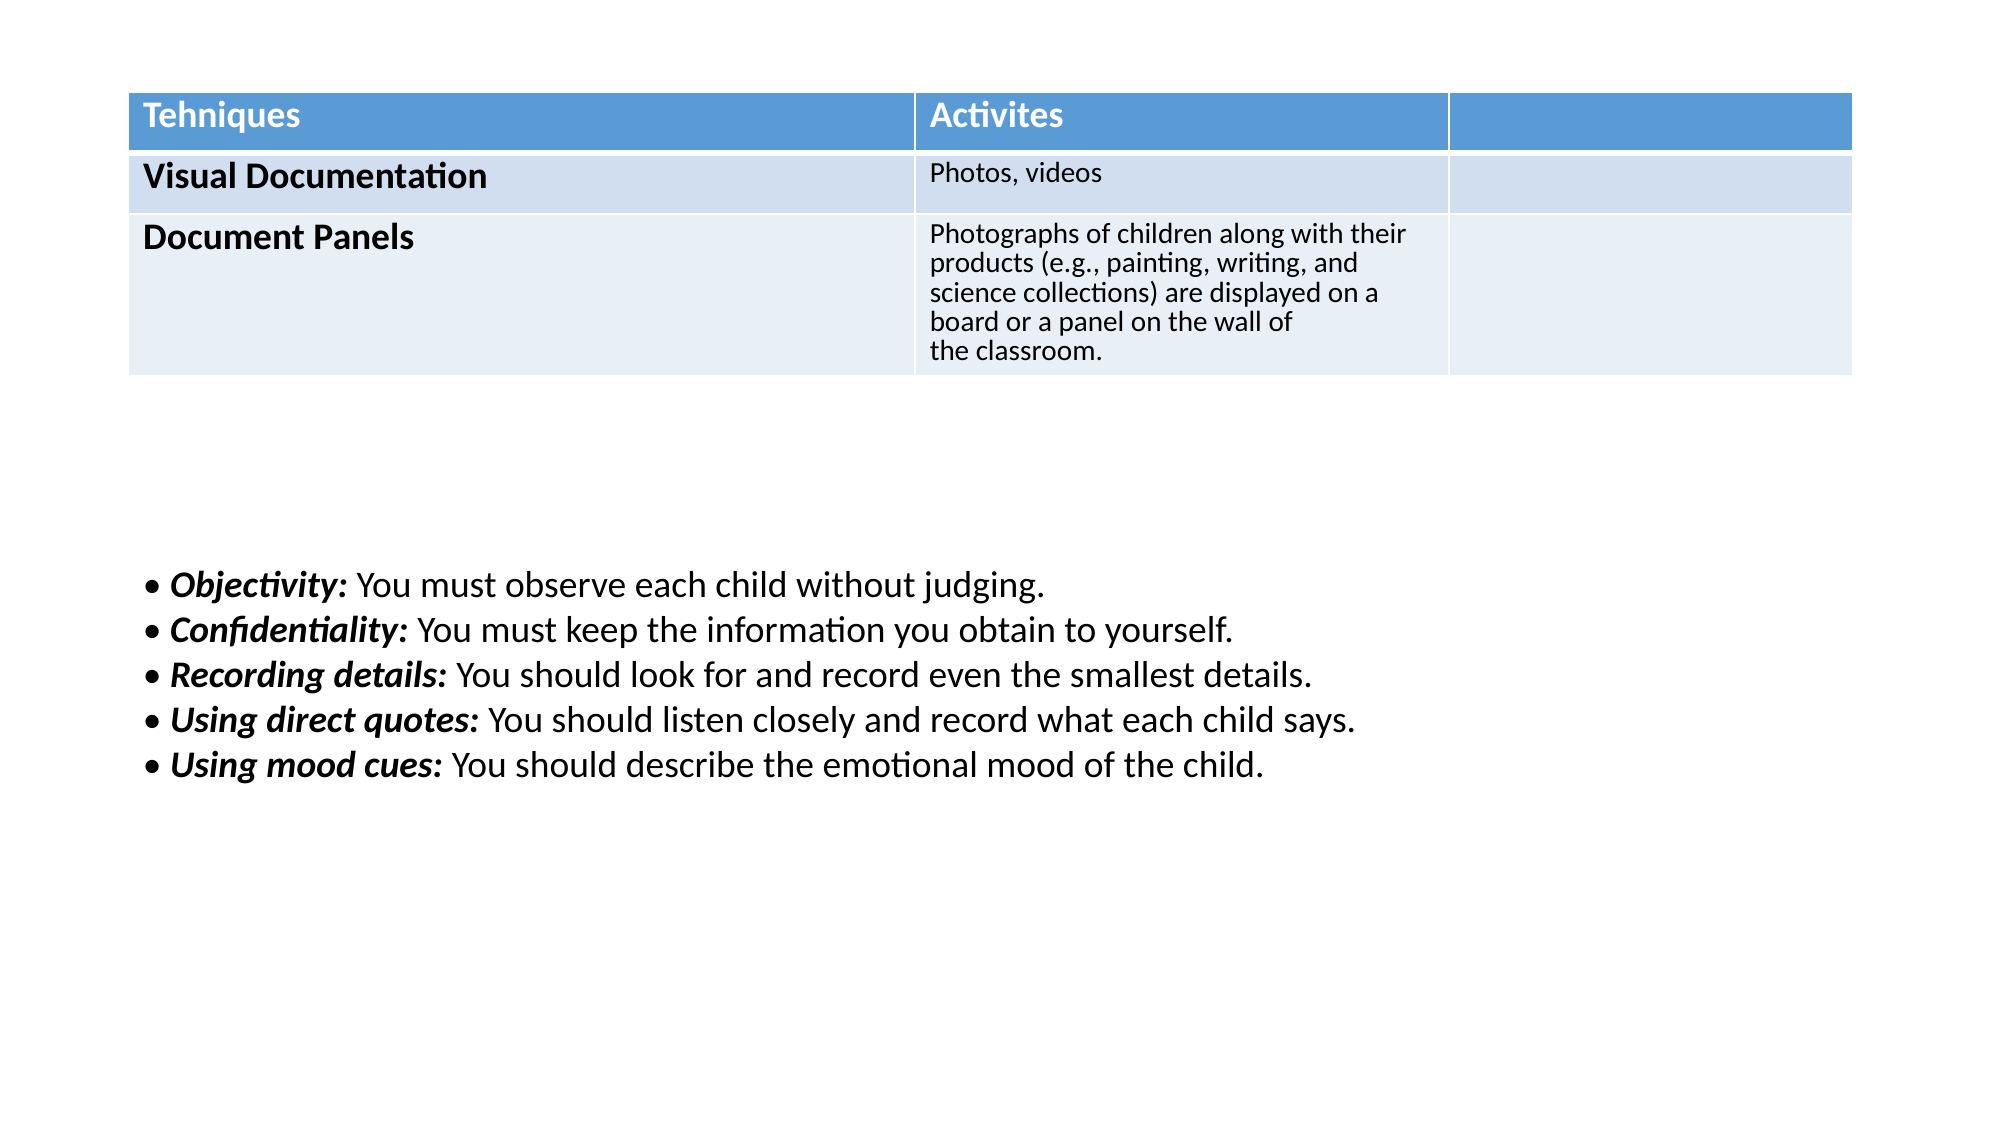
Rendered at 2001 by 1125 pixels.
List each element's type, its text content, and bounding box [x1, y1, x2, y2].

text_box • Objectivity: You must observe each child without judging. • Confidentiality: You must keep the information you obtain to yourself. • Recording details: You should look for and record even the smallest details. • Using direct quotes: You should listen closely and record what each child says. • Using mood cues: You should describe the emotional mood of the child. [128, 553, 1854, 793]
table_cell Photographs of children along with their products (e.g., painting, writing, and science collections) are displayed on a board or a panel on the wall of the classroom. [916, 215, 1448, 375]
table_cell Photos, videos [916, 156, 1448, 213]
table_cell Document Panels [129, 215, 914, 375]
table_header [1450, 93, 1852, 150]
table_cell Visual Documentation [129, 156, 914, 213]
table_cell [1450, 215, 1852, 375]
table_header Tehniques [129, 93, 914, 150]
table_header Activites [916, 93, 1448, 150]
table_cell [1450, 156, 1852, 213]
